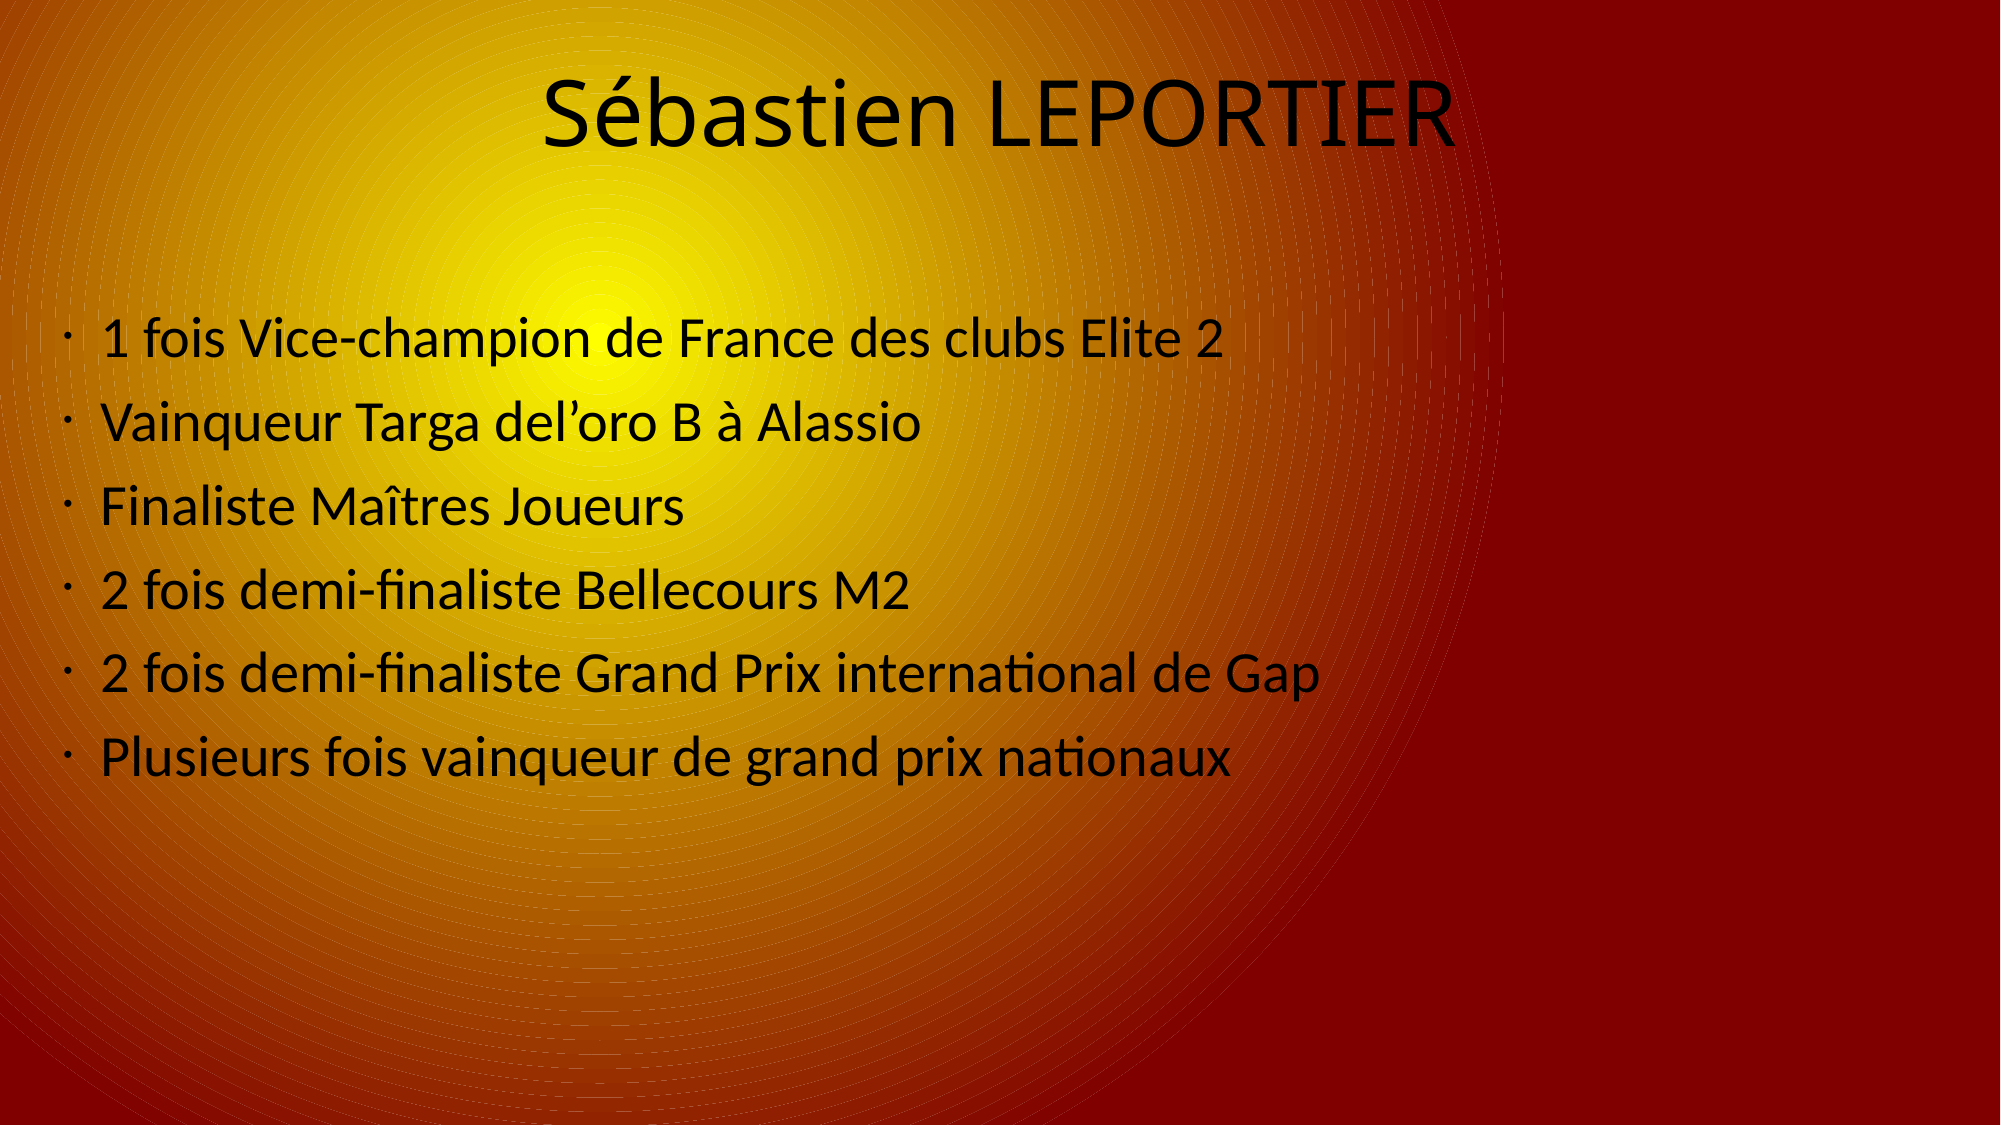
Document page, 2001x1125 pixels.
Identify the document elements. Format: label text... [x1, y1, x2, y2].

text_box 1 fois Vice-champion de France des clubs Elite 2 Vainqueur Targa del’oro B à Alassio Finaliste Maîtres Joueurs 2 fois demi-finaliste Bellecours M2 2 fois demi-finaliste Grand Prix international de Gap Plusieurs fois vainqueur de grand prix nationaux [48, 299, 1961, 962]
title Sébastien LEPORTIER [137, 59, 1863, 278]
